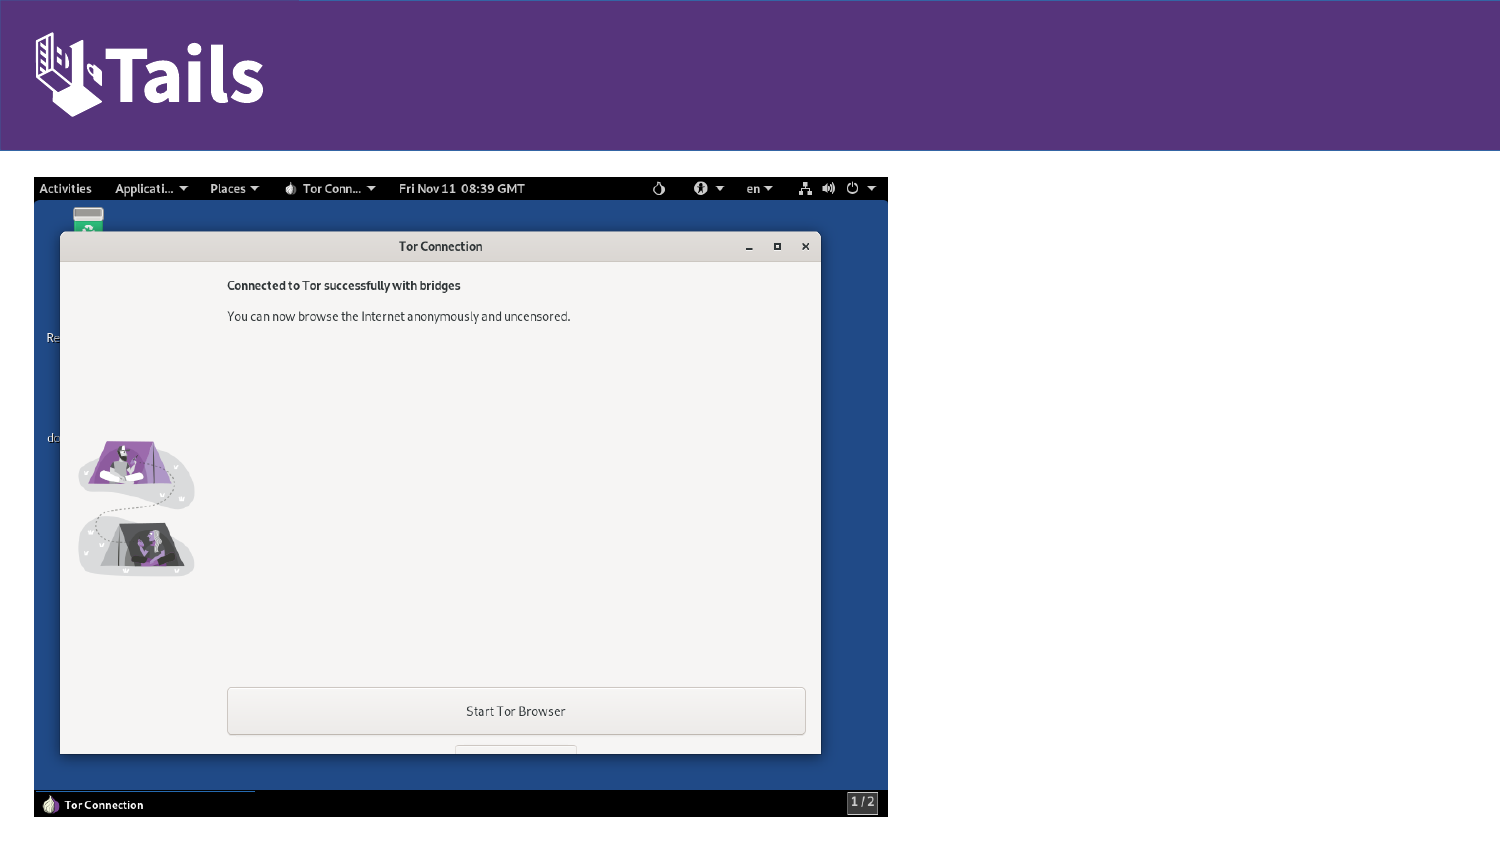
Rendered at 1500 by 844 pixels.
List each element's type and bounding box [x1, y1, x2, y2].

picture [34, 177, 888, 818]
